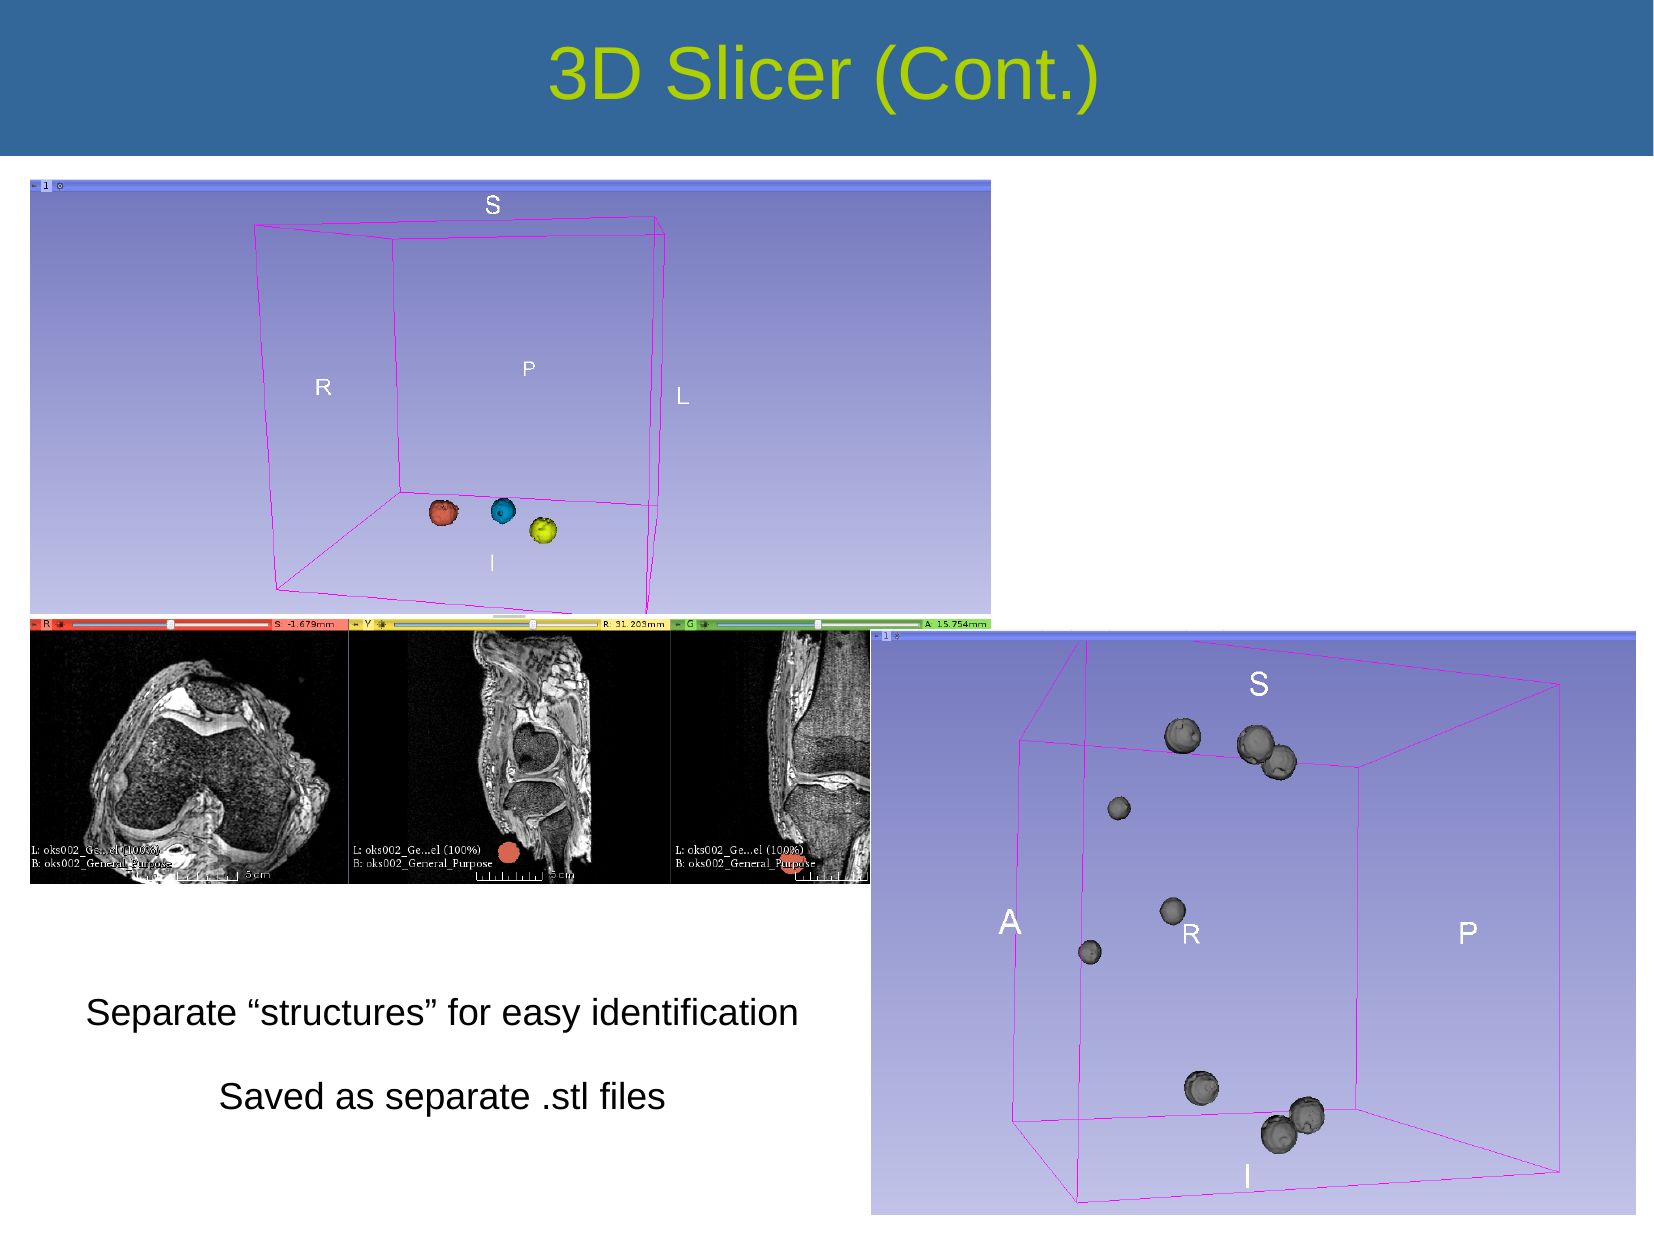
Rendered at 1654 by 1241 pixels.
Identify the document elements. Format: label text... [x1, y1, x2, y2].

text_box [0, 0, 1654, 156]
picture [30, 179, 1636, 1216]
text_box 3D Slicer (Cont.) [0, 24, 1651, 123]
text_box Separate “structures” for easy identification Saved as separate .stl files [45, 984, 841, 1126]
